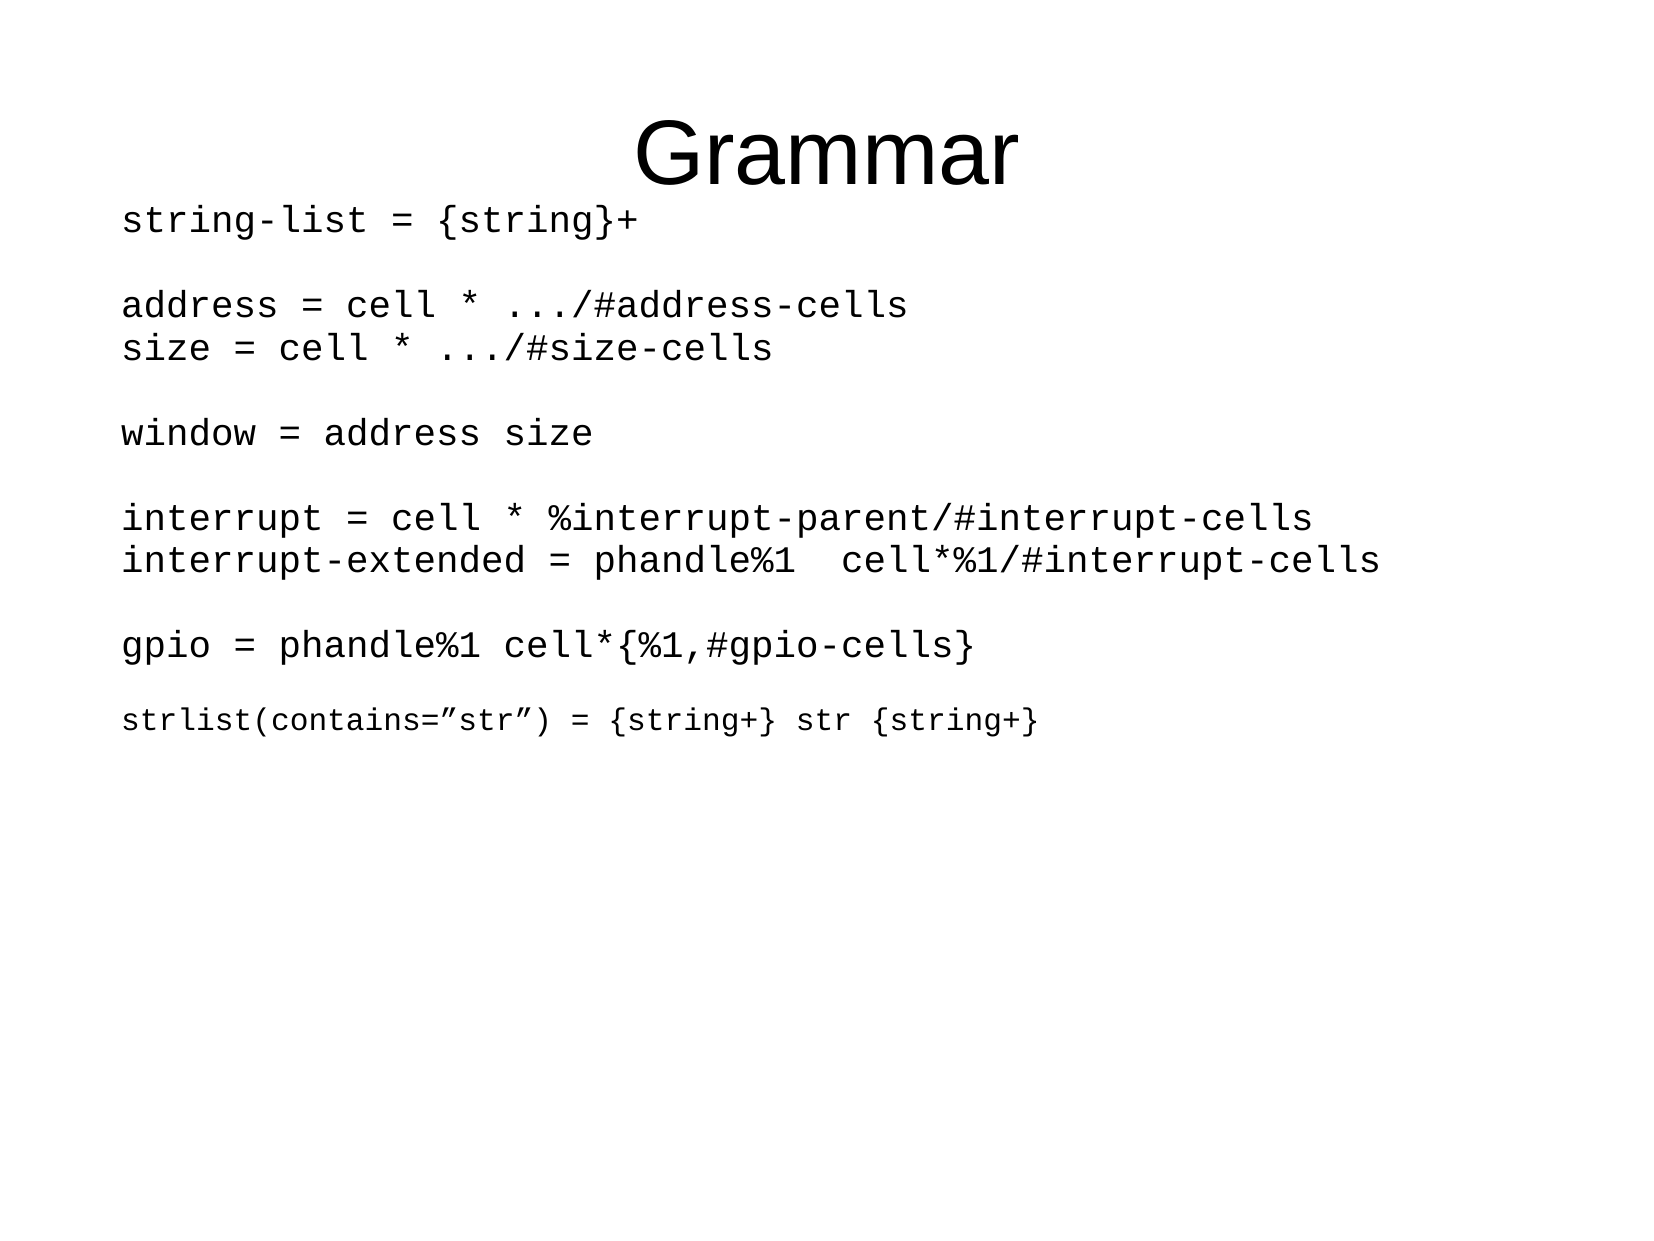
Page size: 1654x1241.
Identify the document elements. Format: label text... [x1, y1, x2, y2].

text_box string-list = {string}+ address = cell * .../#address-cells size = cell * .../#size-cells window = address size interrupt = cell * %interrupt-parent/#interrupt-cells interrupt-extended = phandle%1 cell*%1/#interrupt-cells gpio = phandle%1 cell*{%1,#gpio-cells} strlist(contains=”str”) = {string+} str {string+} [106, 194, 1524, 1209]
title Grammar [82, 49, 1571, 257]
